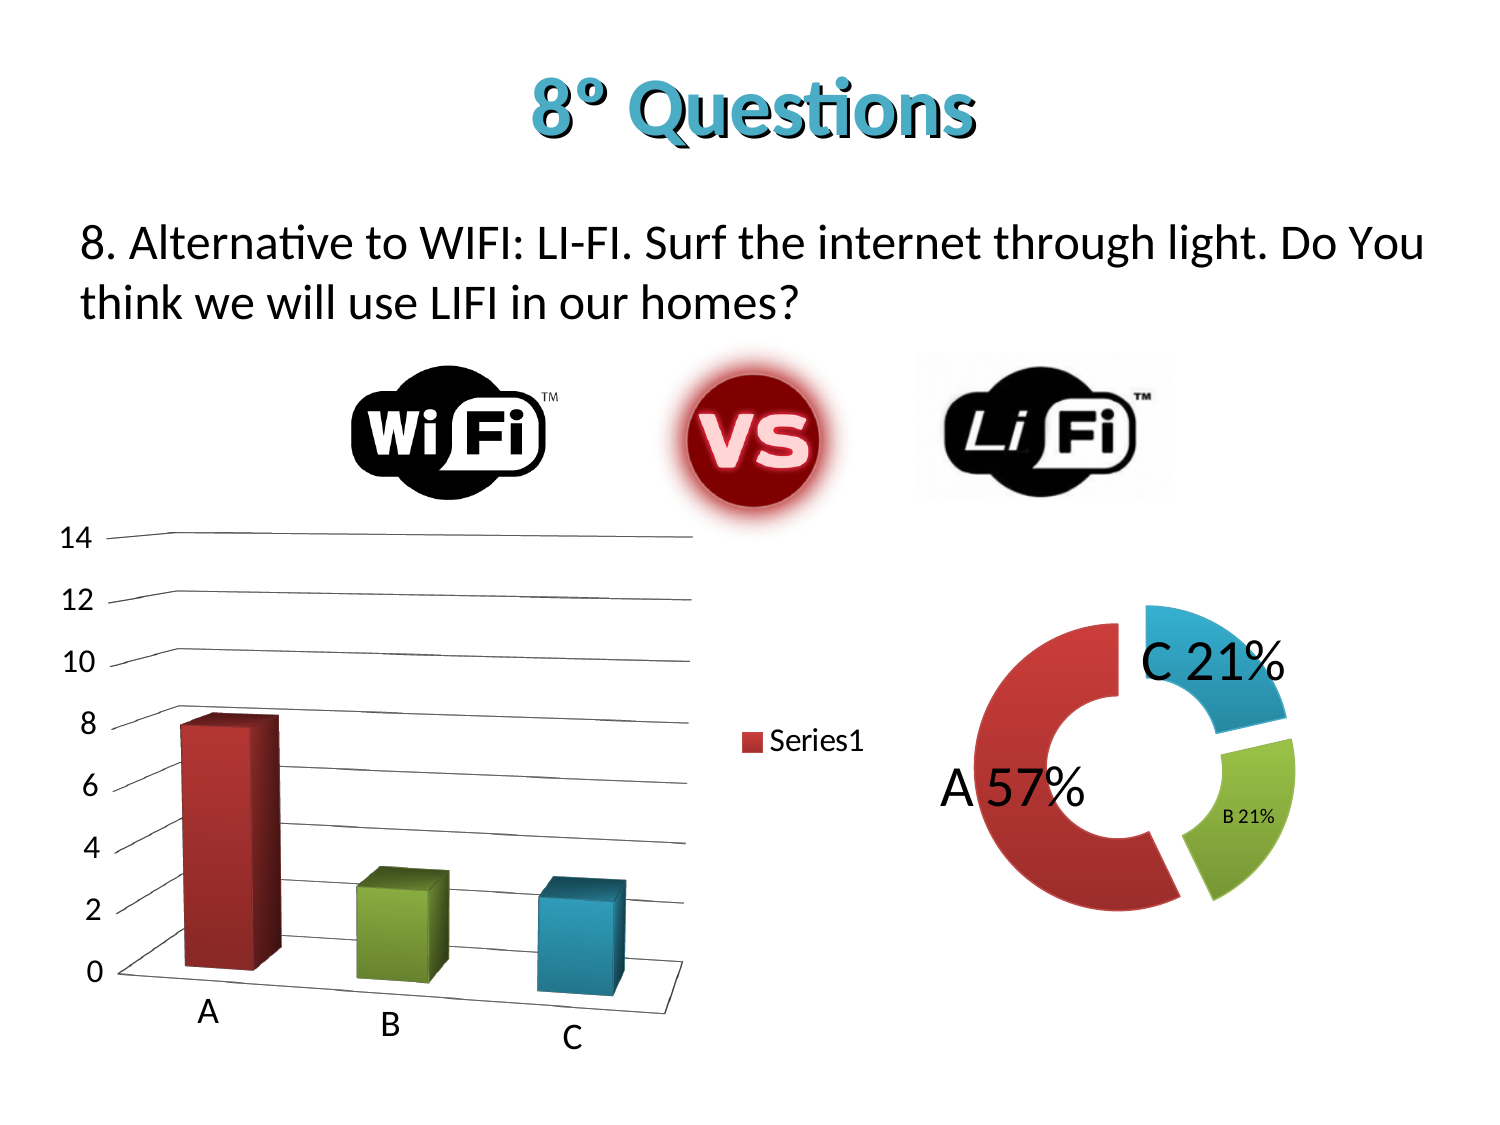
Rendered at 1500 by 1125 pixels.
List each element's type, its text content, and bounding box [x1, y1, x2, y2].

picture [324, 302, 585, 563]
text_box 8º Questions [3, 45, 1500, 160]
text_box 8. Alternative to WIFI: LI-FI. Surf the internet through light. Do You think we will use LIFI in our homes? [65, 202, 1459, 337]
picture [915, 353, 1176, 513]
picture [651, 338, 855, 543]
chart [29, 512, 1433, 1071]
